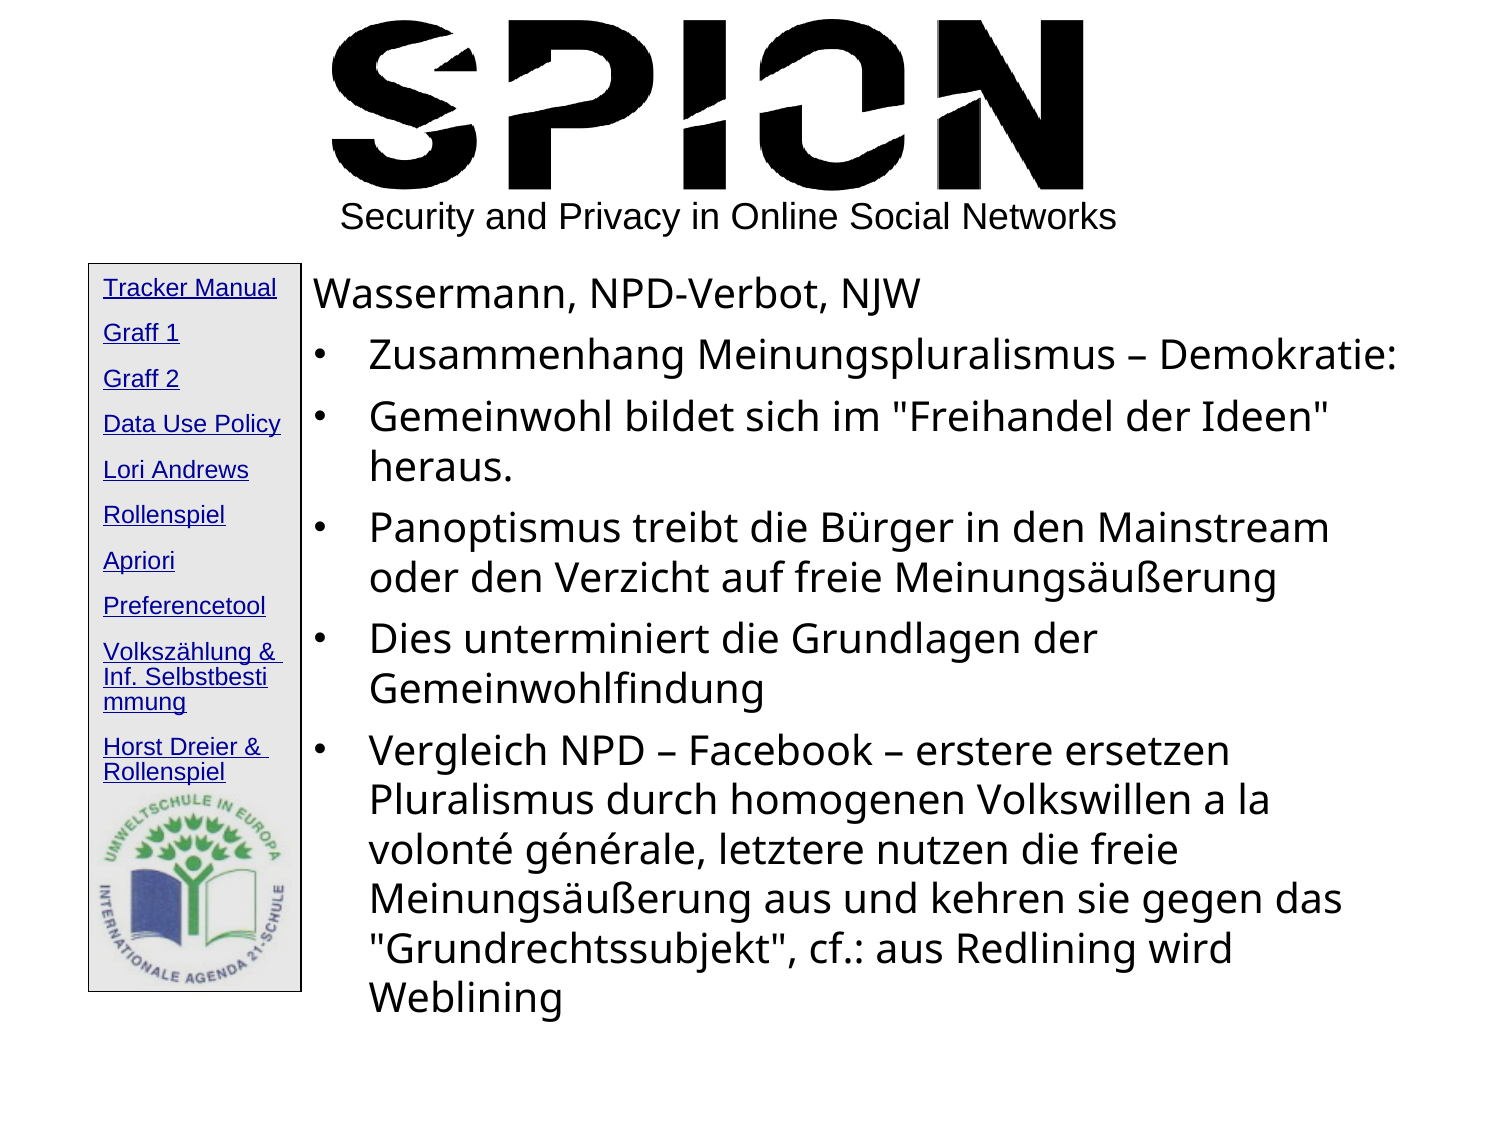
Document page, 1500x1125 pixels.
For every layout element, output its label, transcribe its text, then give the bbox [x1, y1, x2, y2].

picture [324, 0, 1093, 208]
picture [88, 992, 293, 996]
list Wassermann, NPD-Verbot, NJW Zusammenhang Meinungspluralismus – Demokratie: Gemeinwohl bildet sich im "Freihandel der Ideen" heraus. Panoptismus treibt die Bürger in den Mainstream oder den Verzicht auf freie Meinungsäußerung Dies unterminiert die Grundlagen der Gemeinwohlfindung Vergleich NPD – Facebook – erstere ersetzen Pluralismus durch homogenen Volkswillen a la volonté générale, letztere nutzen die freie Meinungsäußerung aus und kehren sie gegen das "Grundrechtssubjekt", cf.: aus Redlining wird Weblining [312, 267, 1411, 1026]
